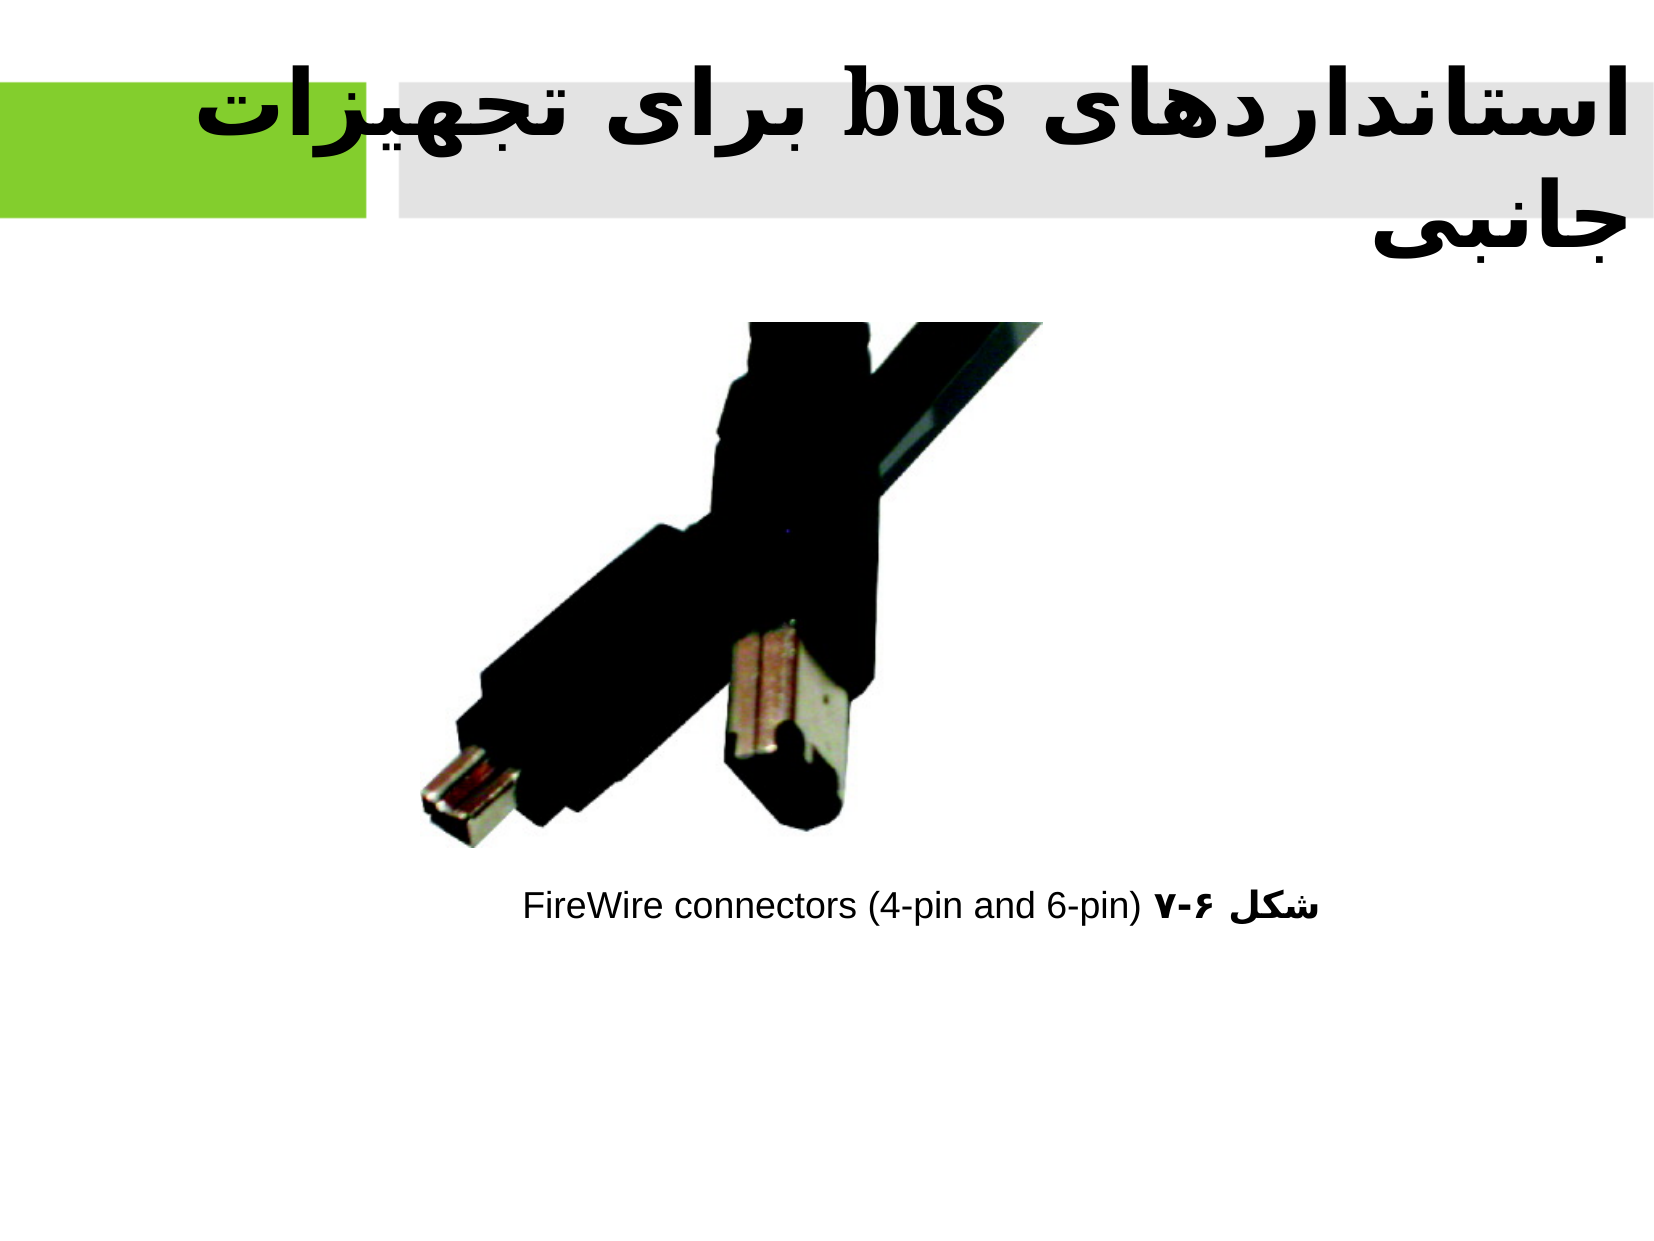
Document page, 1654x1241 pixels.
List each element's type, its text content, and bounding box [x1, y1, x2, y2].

text_box شکل ۶-۷ FireWire connectors (4-pin and 6-pin) [395, 872, 1371, 934]
picture [0, 0, 1654, 1241]
title استانداردهای bus برای تجهیزات جانبی [82, 49, 1636, 257]
